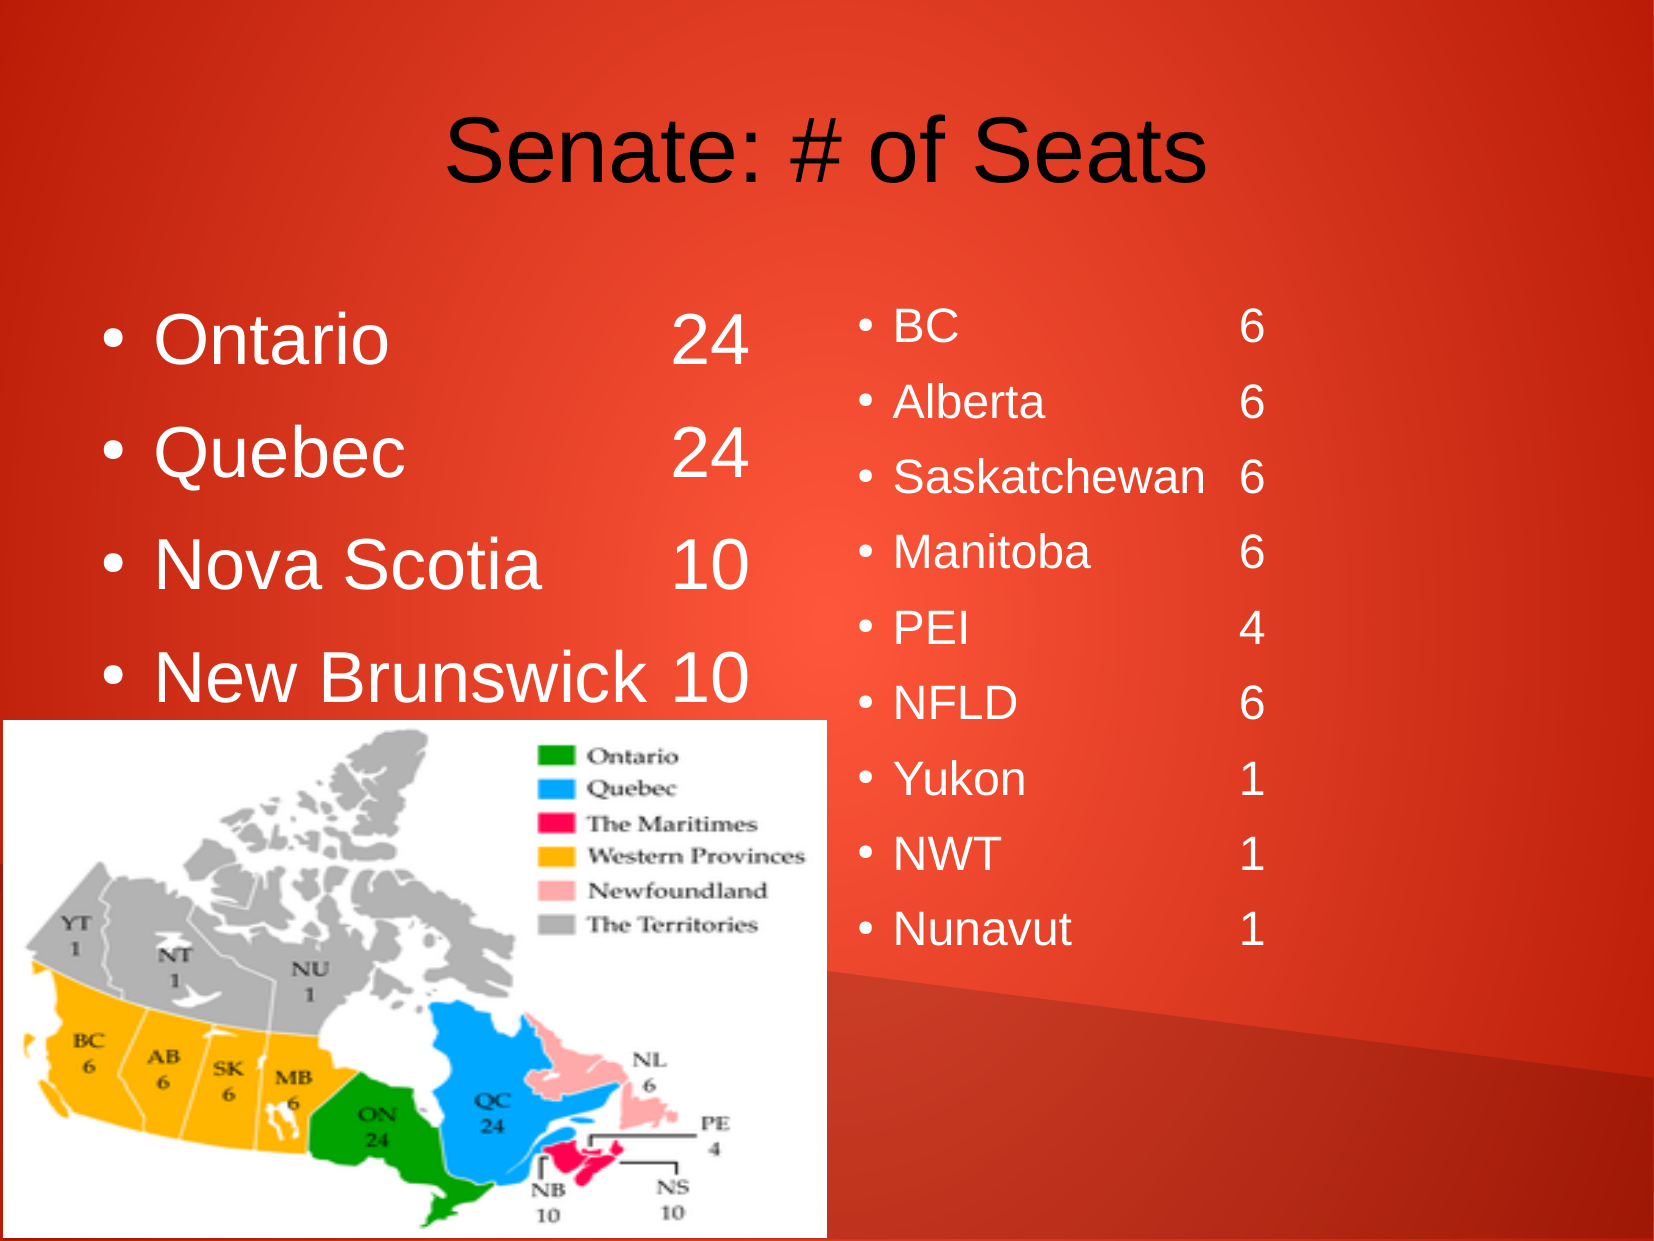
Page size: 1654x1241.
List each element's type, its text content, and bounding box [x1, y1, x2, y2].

list Ontario 24 Quebec 24 Nova Scotia 10 New Brunswick 10 [82, 299, 809, 720]
title Senate: # of Seats [82, 47, 1571, 252]
picture [3, 720, 827, 1238]
list BC 6 Alberta 6 Saskatchewan 6 Manitoba 6 PEI 4 NFLD 6 Yukon 1 NWT 1 Nunavut 1 [845, 299, 1572, 1019]
